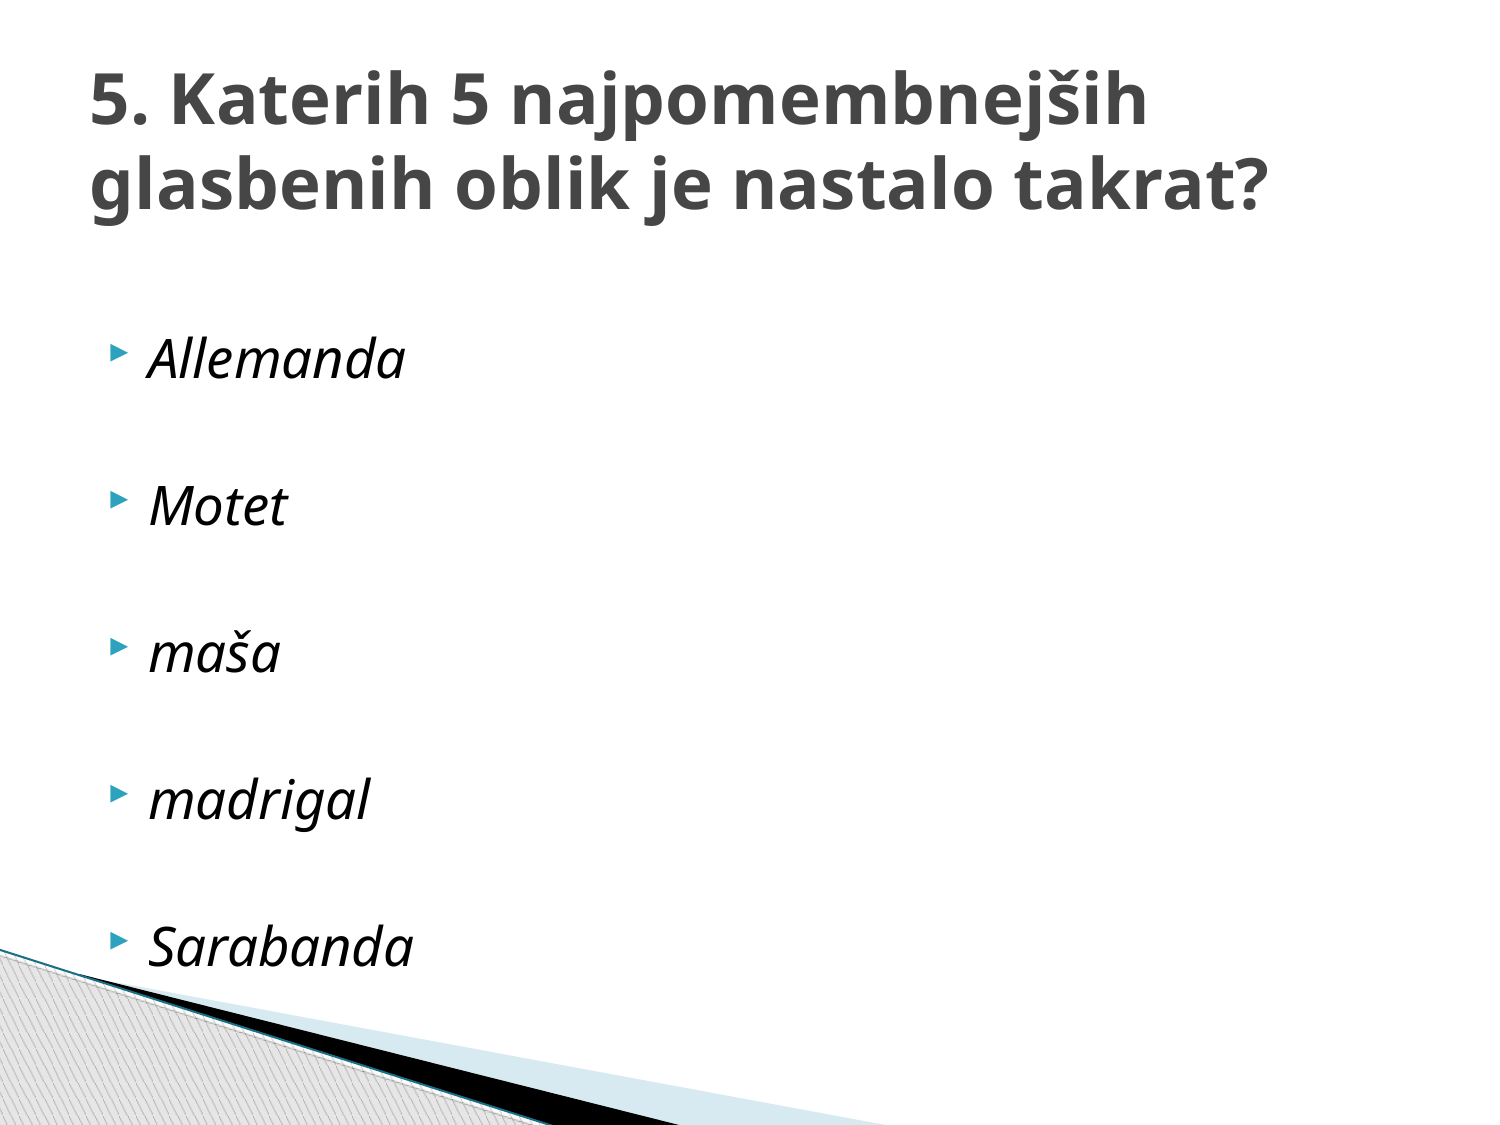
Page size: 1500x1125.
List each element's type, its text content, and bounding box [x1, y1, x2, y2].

list Allemanda Motet maša madrigal Sarabanda [75, 242, 1425, 986]
title 5. Katerih 5 najpomembnejših glasbenih oblik je nastalo takrat? [75, 45, 1425, 233]
